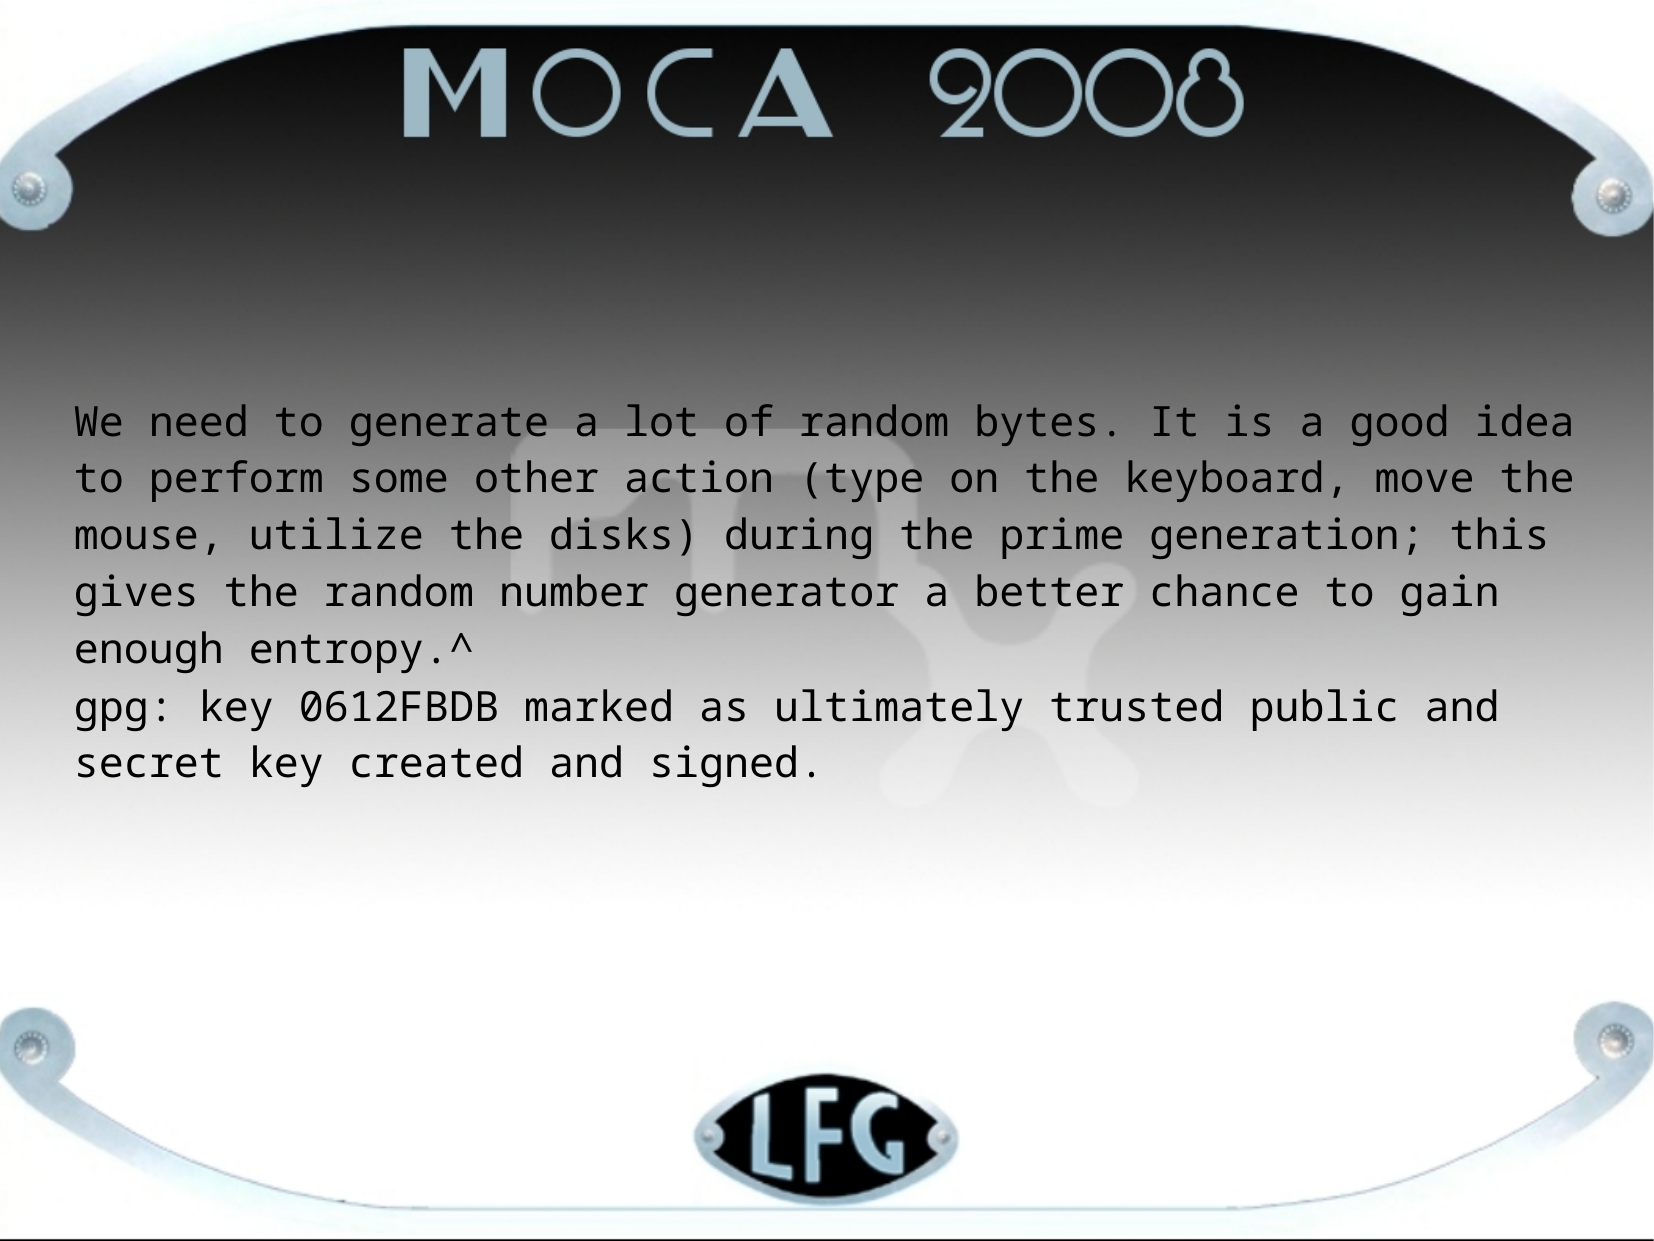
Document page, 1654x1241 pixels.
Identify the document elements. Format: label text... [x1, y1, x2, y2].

text_box We need to generate a lot of random bytes. It is a good idea to perform some other action (type on the keyboard, move the mouse, utilize the disks) during the prime generation; this gives the random number generator a better chance to gain enough entropy.^ gpg: key 0612FBDB marked as ultimately trusted public and secret key created and signed. [58, 383, 1654, 1034]
picture [0, 0, 1654, 1241]
